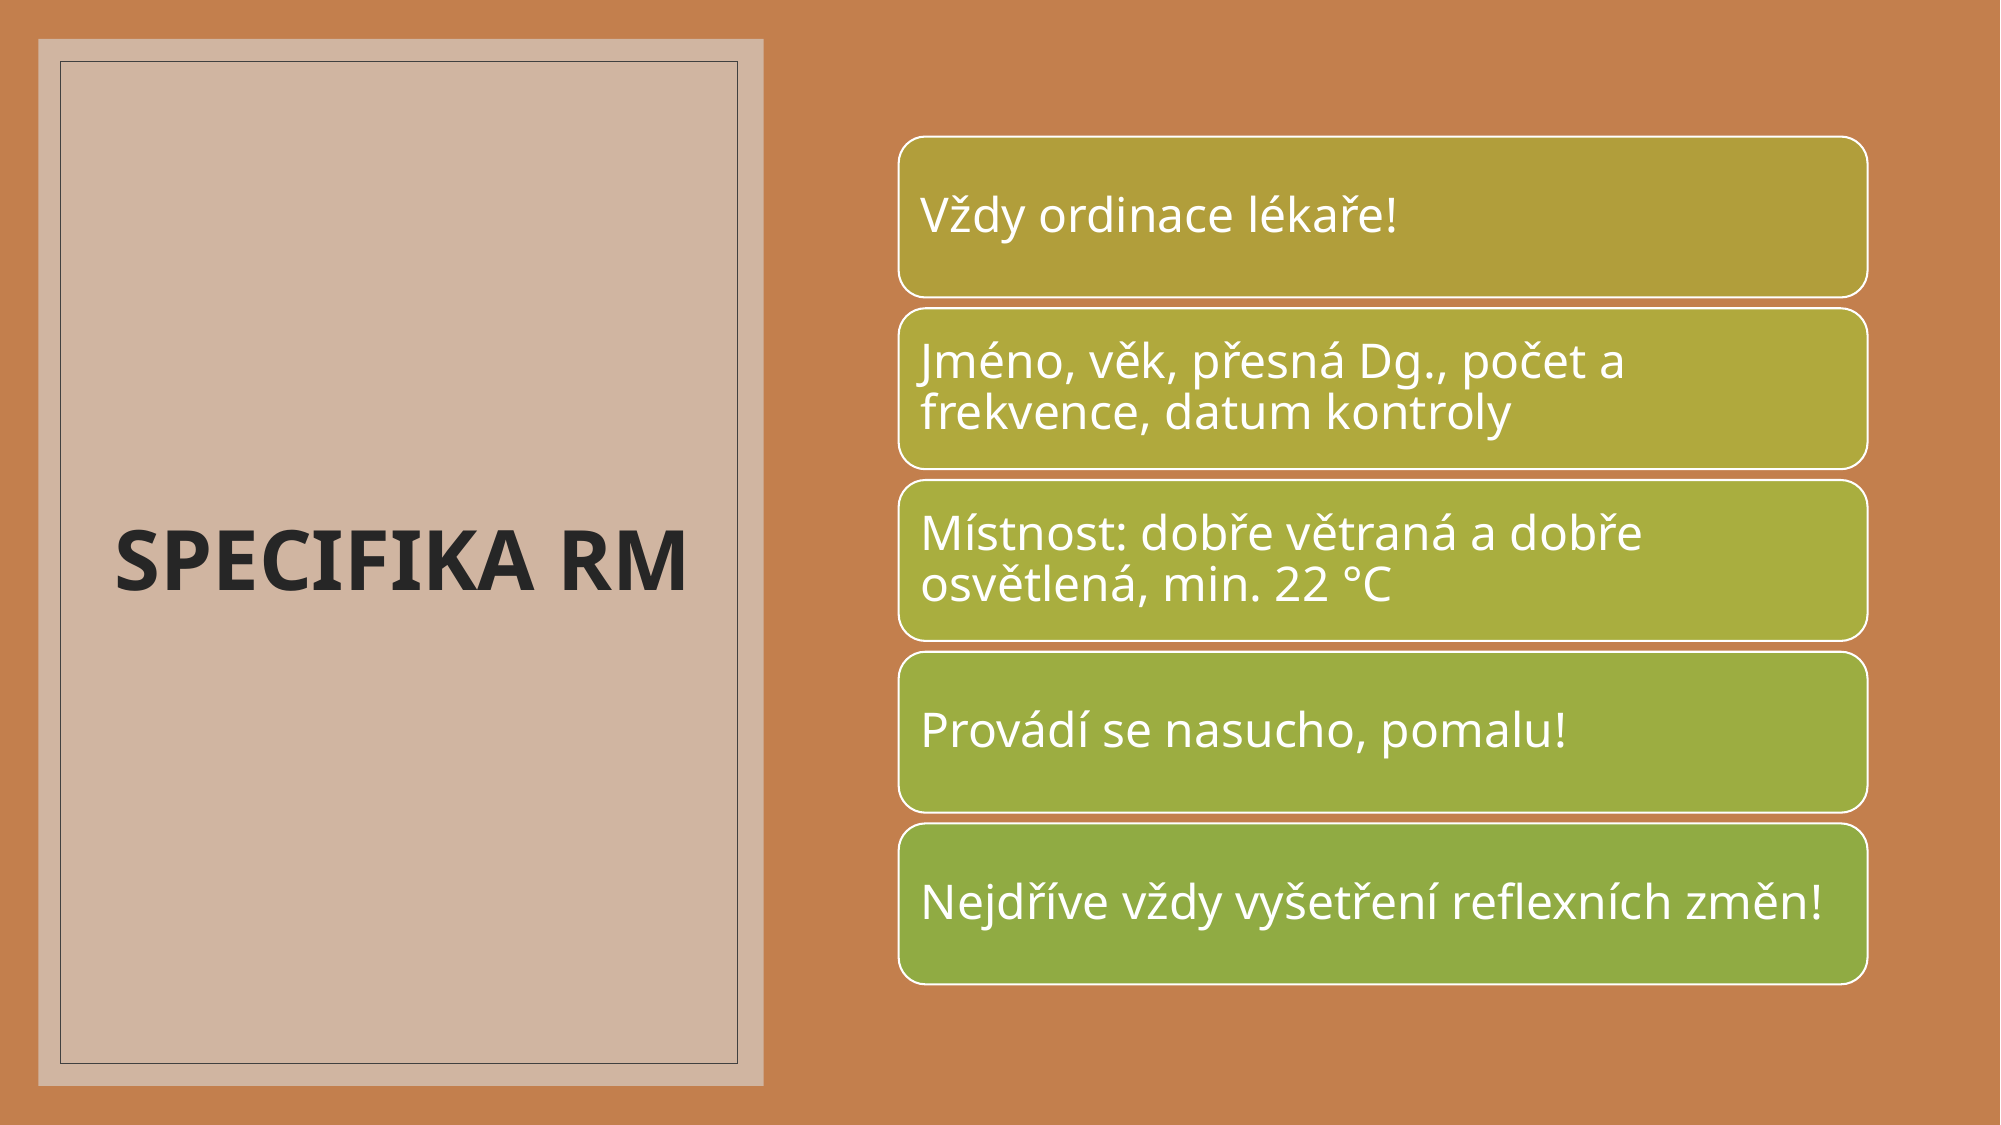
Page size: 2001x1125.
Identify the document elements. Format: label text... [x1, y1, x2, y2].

text_box [0, 0, 2000, 1125]
text_box Nejdříve vždy vyšetření reflexních změn! [898, 823, 1868, 985]
text_box Vždy ordinace lékaře! [898, 136, 1868, 298]
text_box Místnost: dobře větraná a dobře osvětlená, min. 22 °C [898, 479, 1868, 641]
text_box Provádí se nasucho, pomalu! [898, 651, 1868, 813]
title SPECIFIKA RM [94, 91, 712, 1029]
text_box Jméno, věk, přesná Dg., počet a frekvence, datum kontroly [898, 308, 1868, 470]
